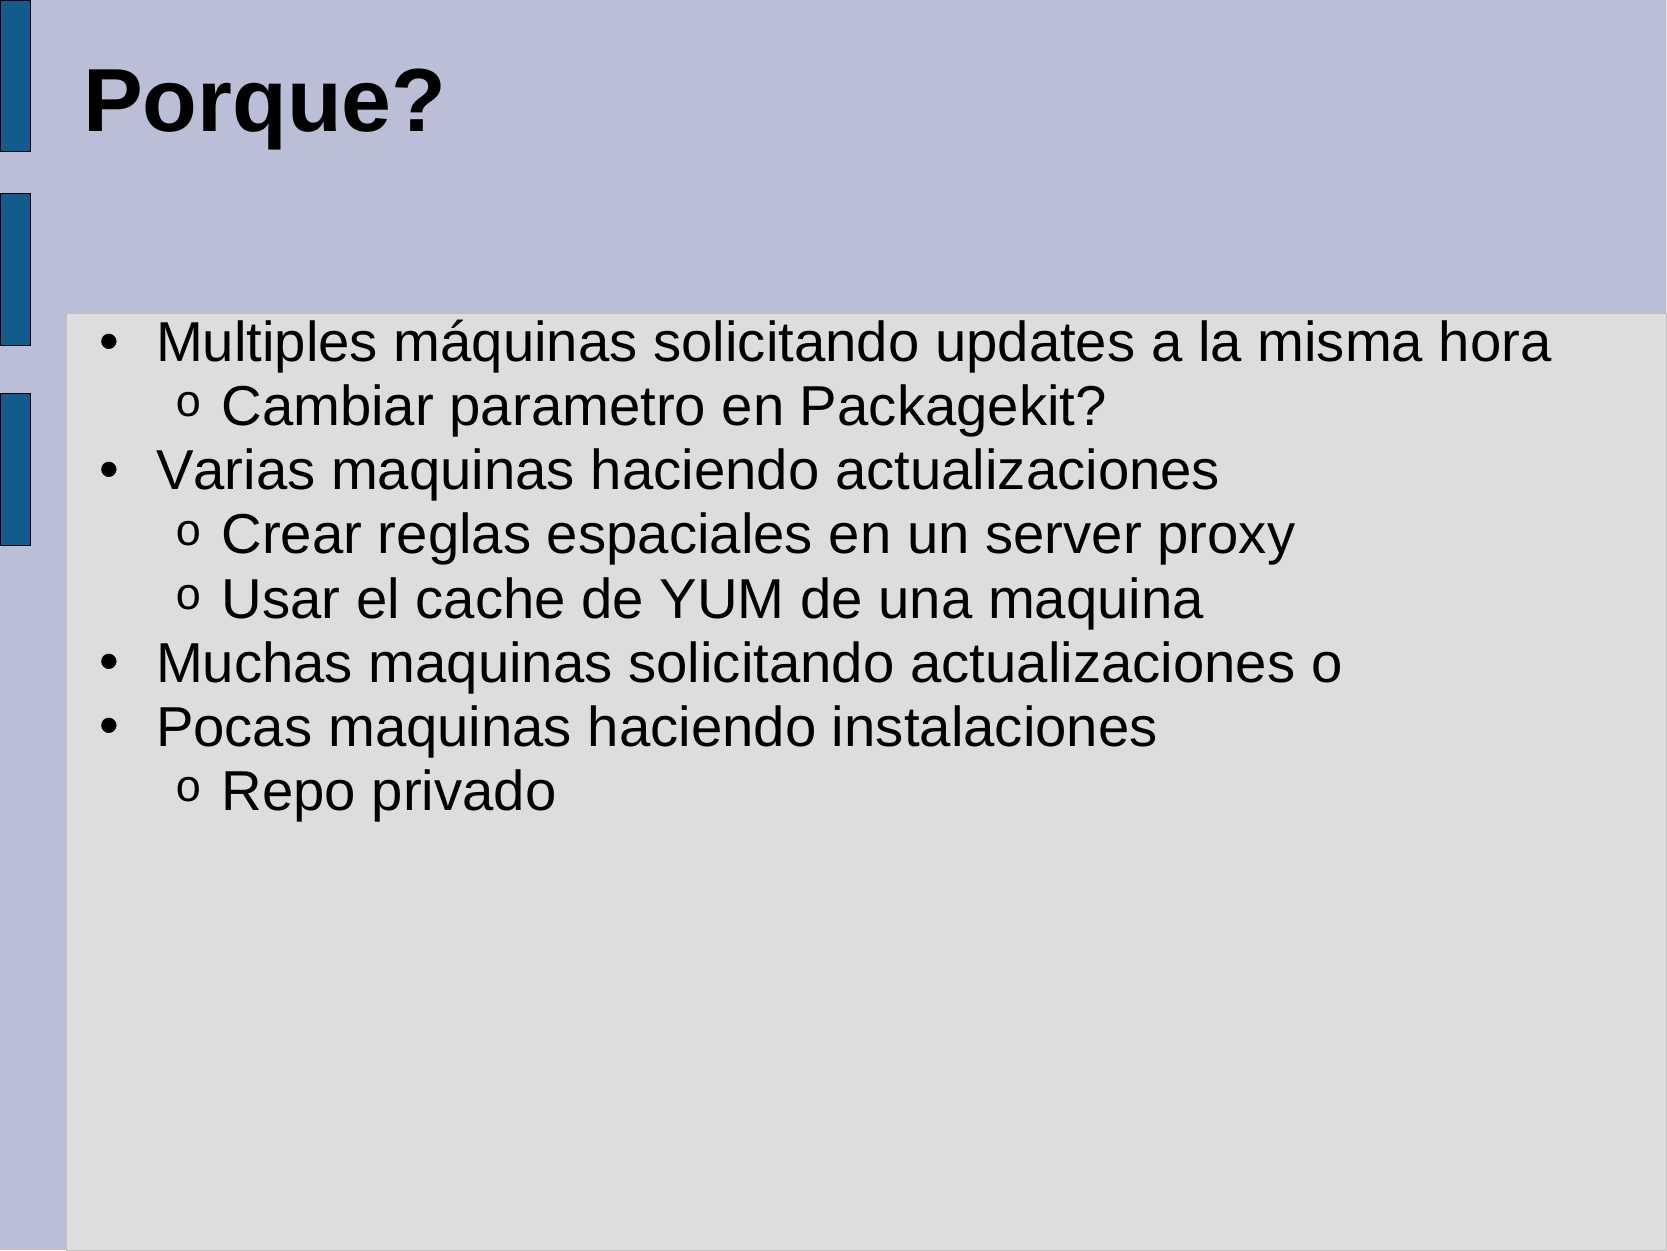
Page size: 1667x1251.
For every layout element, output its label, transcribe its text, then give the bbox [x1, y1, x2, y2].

list Multiples máquinas solicitando updates a la misma hora Cambiar parametro en Packagekit? Varias maquinas haciendo actualizaciones Crear reglas espaciales en un server proxy Usar el cache de YUM de una maquina Muchas maquinas solicitando actualizaciones o Pocas maquinas haciendo instalaciones Repo privado [81, 310, 1667, 1211]
title Porque? [40, 50, 1627, 201]
